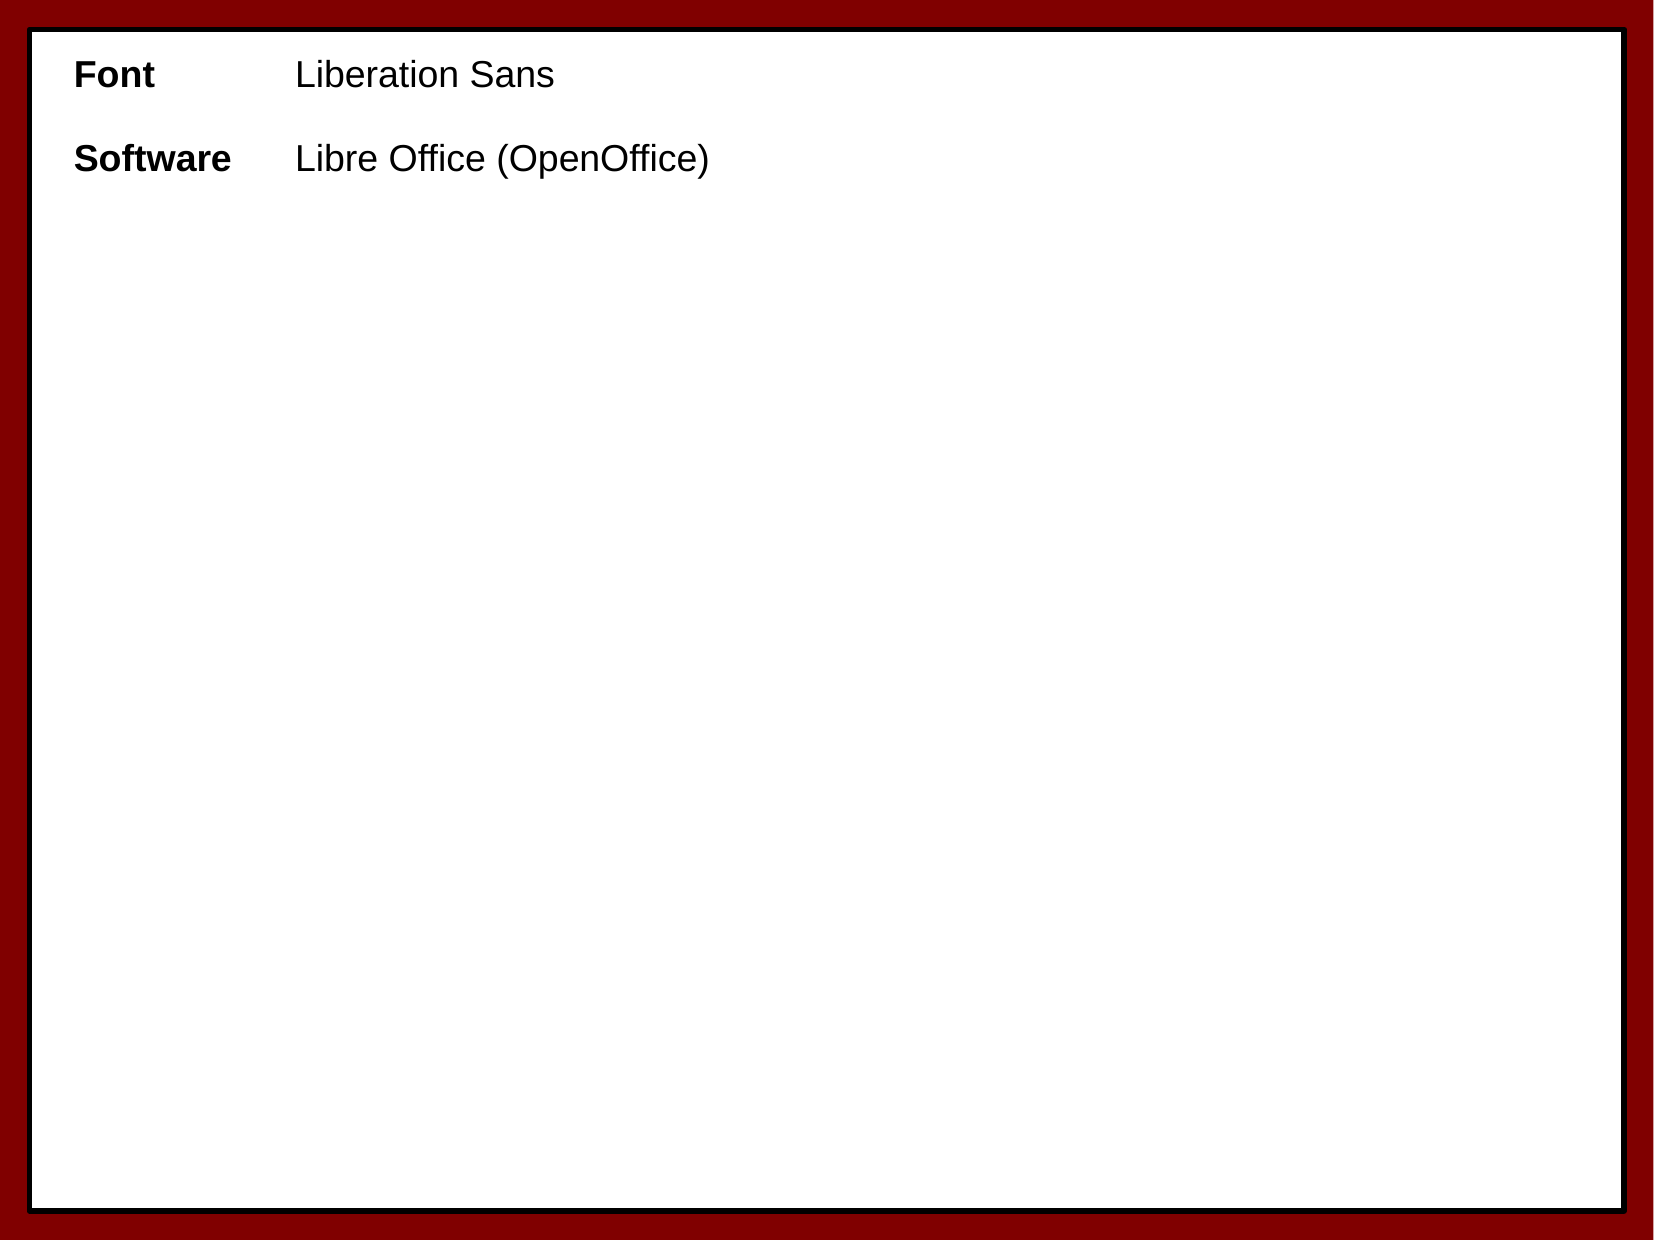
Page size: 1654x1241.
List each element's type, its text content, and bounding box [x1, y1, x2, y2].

text_box Font Liberation Sans Software Libre Office (OpenOffice) [59, 45, 1595, 1195]
text_box [29, 29, 1625, 1211]
